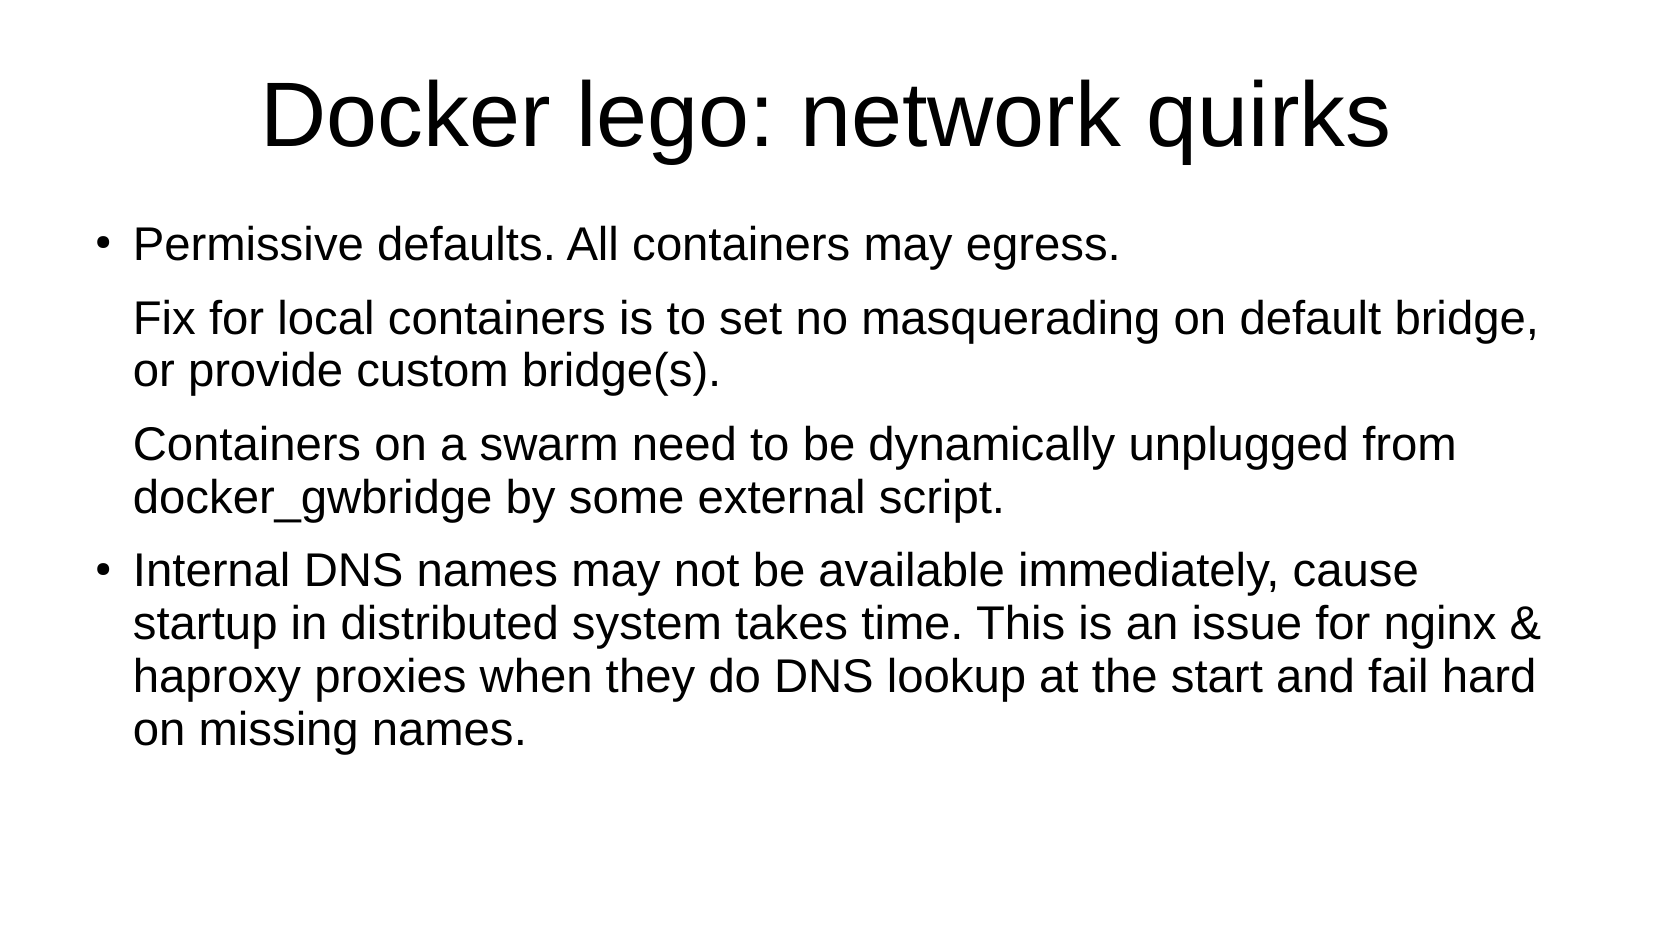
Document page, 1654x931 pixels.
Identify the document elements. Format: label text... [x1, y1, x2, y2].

title Docker lego: network quirks [82, 37, 1571, 193]
list Permissive defaults. All containers may egress. Fix for local containers is to set no masquerading on default bridge, or provide custom bridge(s). Containers on a swarm need to be dynamically unplugged from docker_gwbridge by some external script. Internal DNS names may not be available immediately, cause startup in distributed system takes time. This is an issue for nginx & haproxy proxies when they do DNS lookup at the start and fail hard on missing names. [82, 217, 1571, 758]
